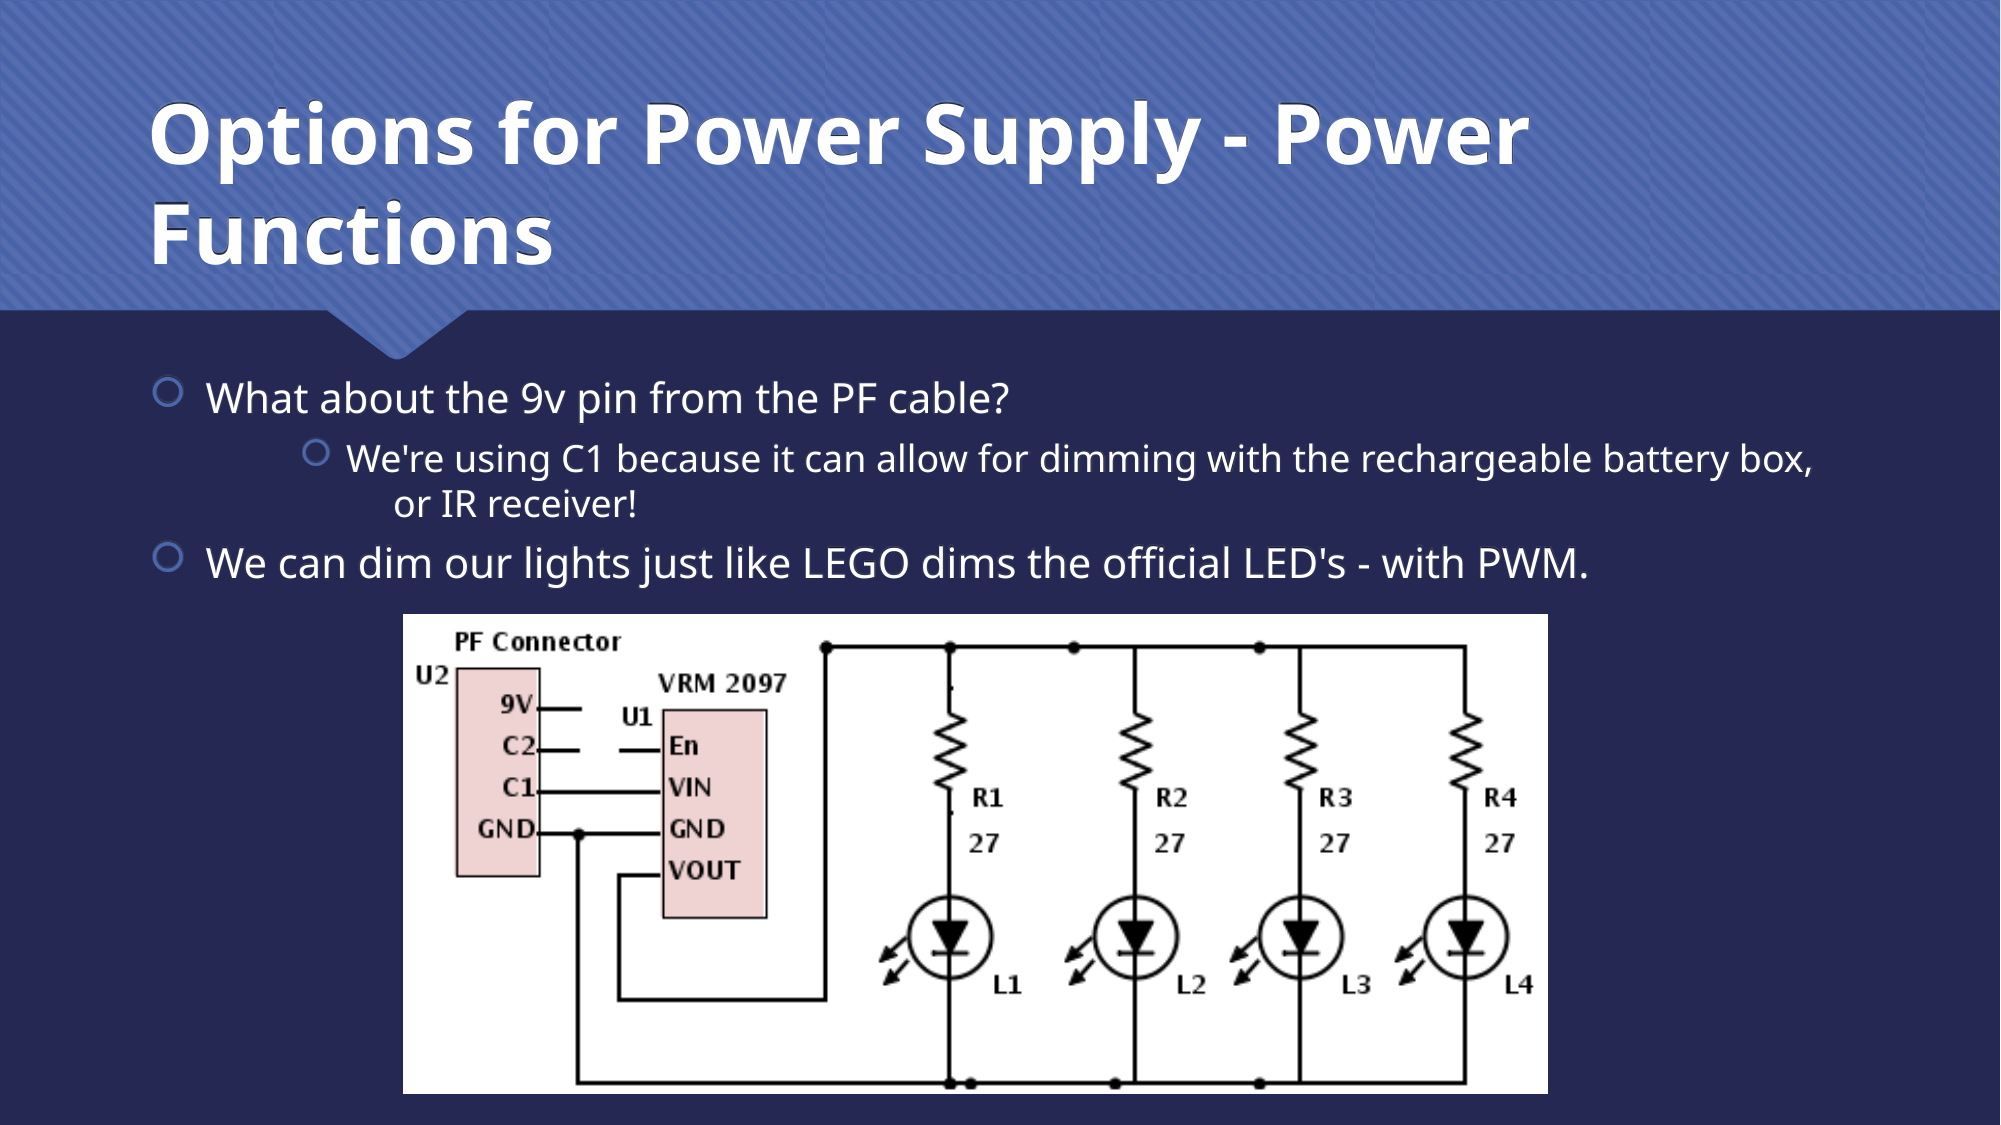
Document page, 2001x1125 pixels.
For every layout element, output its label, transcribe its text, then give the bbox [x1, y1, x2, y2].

picture [403, 614, 1548, 1094]
list What about the 9v pin from the PF cable? We're using C1 because it can allow for dimming with the rechargeable battery box, or IR receiver! We can dim our lights just like LEGO dims the official LED's - with PWM. [134, 364, 1866, 962]
title Options for Power Supply - Power Functions [132, 73, 1868, 233]
